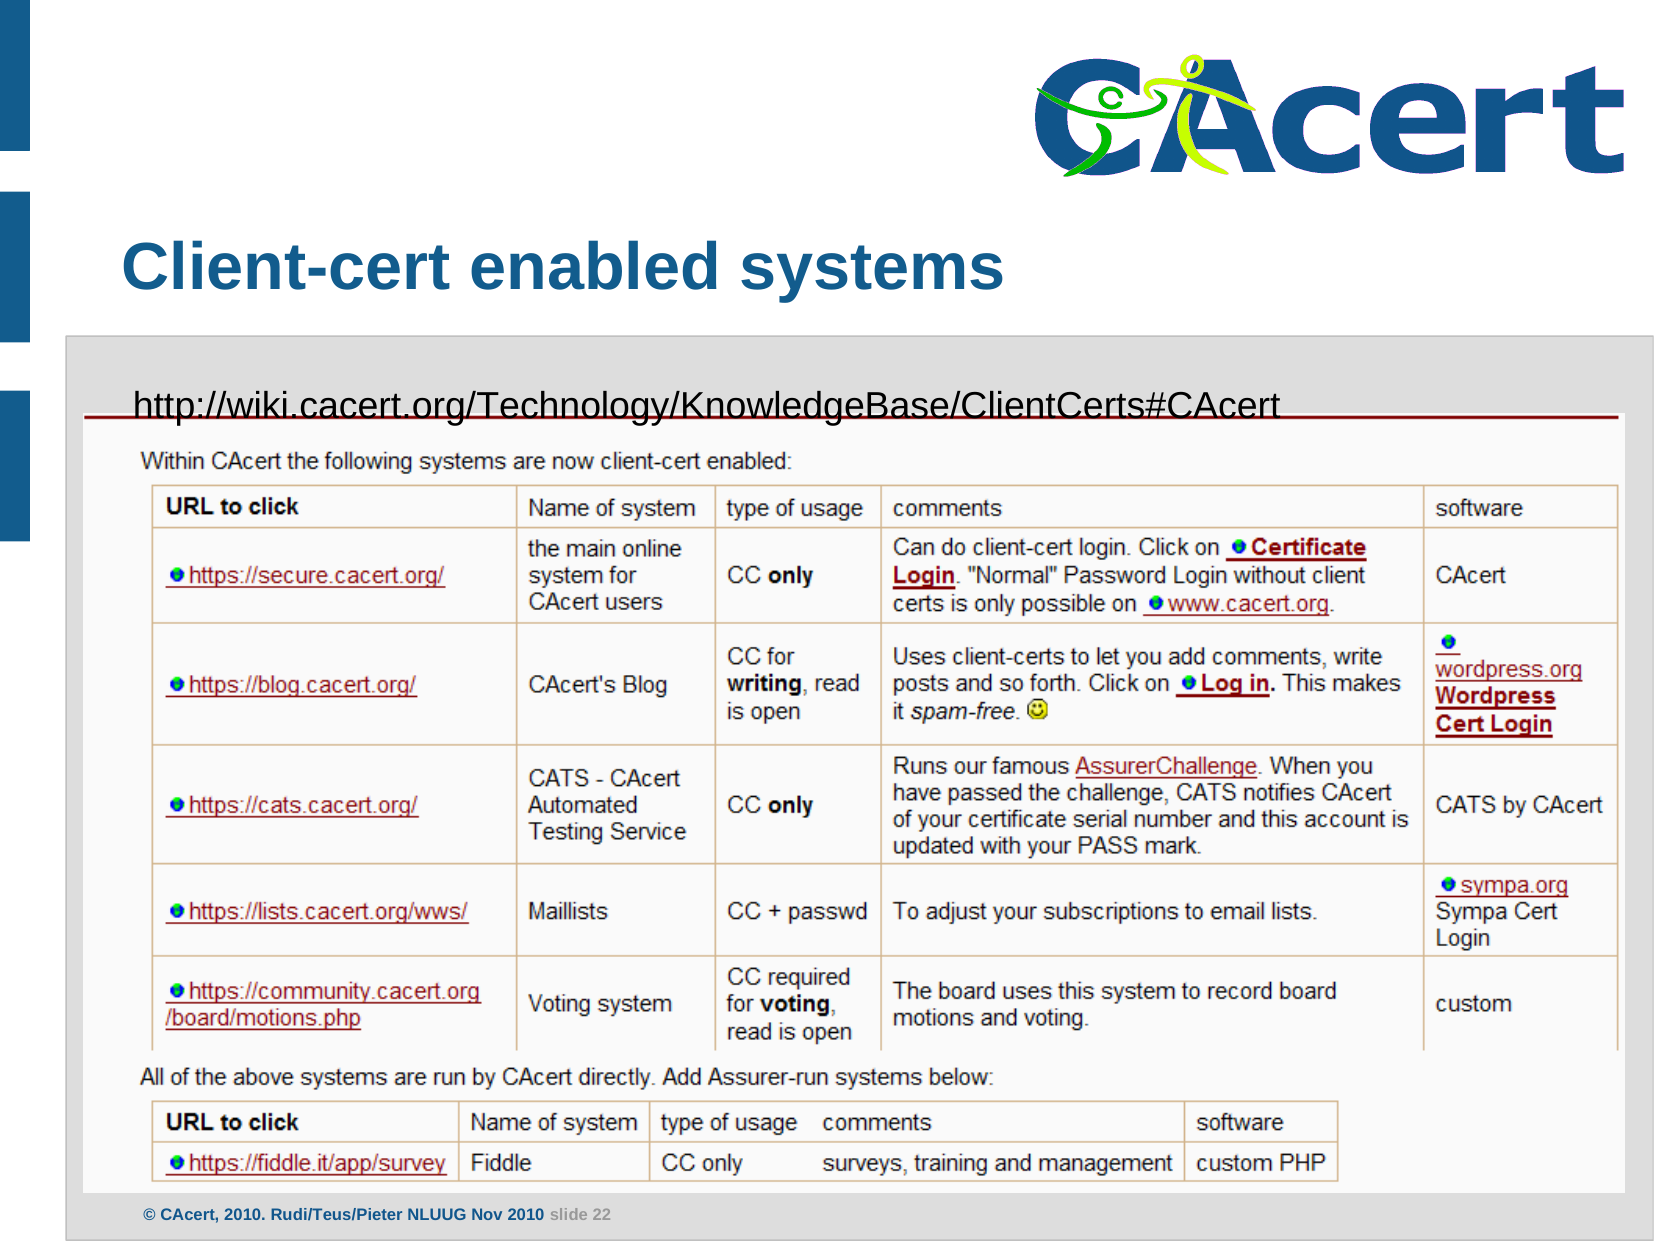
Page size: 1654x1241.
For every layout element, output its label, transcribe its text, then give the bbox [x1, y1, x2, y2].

picture [1033, 53, 1625, 178]
picture [83, 413, 1625, 1194]
title Client-cert enabled systems [121, 177, 1533, 315]
text_box http://wiki.cacert.org/Technology/KnowledgeBase/ClientCerts#CAcert [118, 354, 1418, 412]
